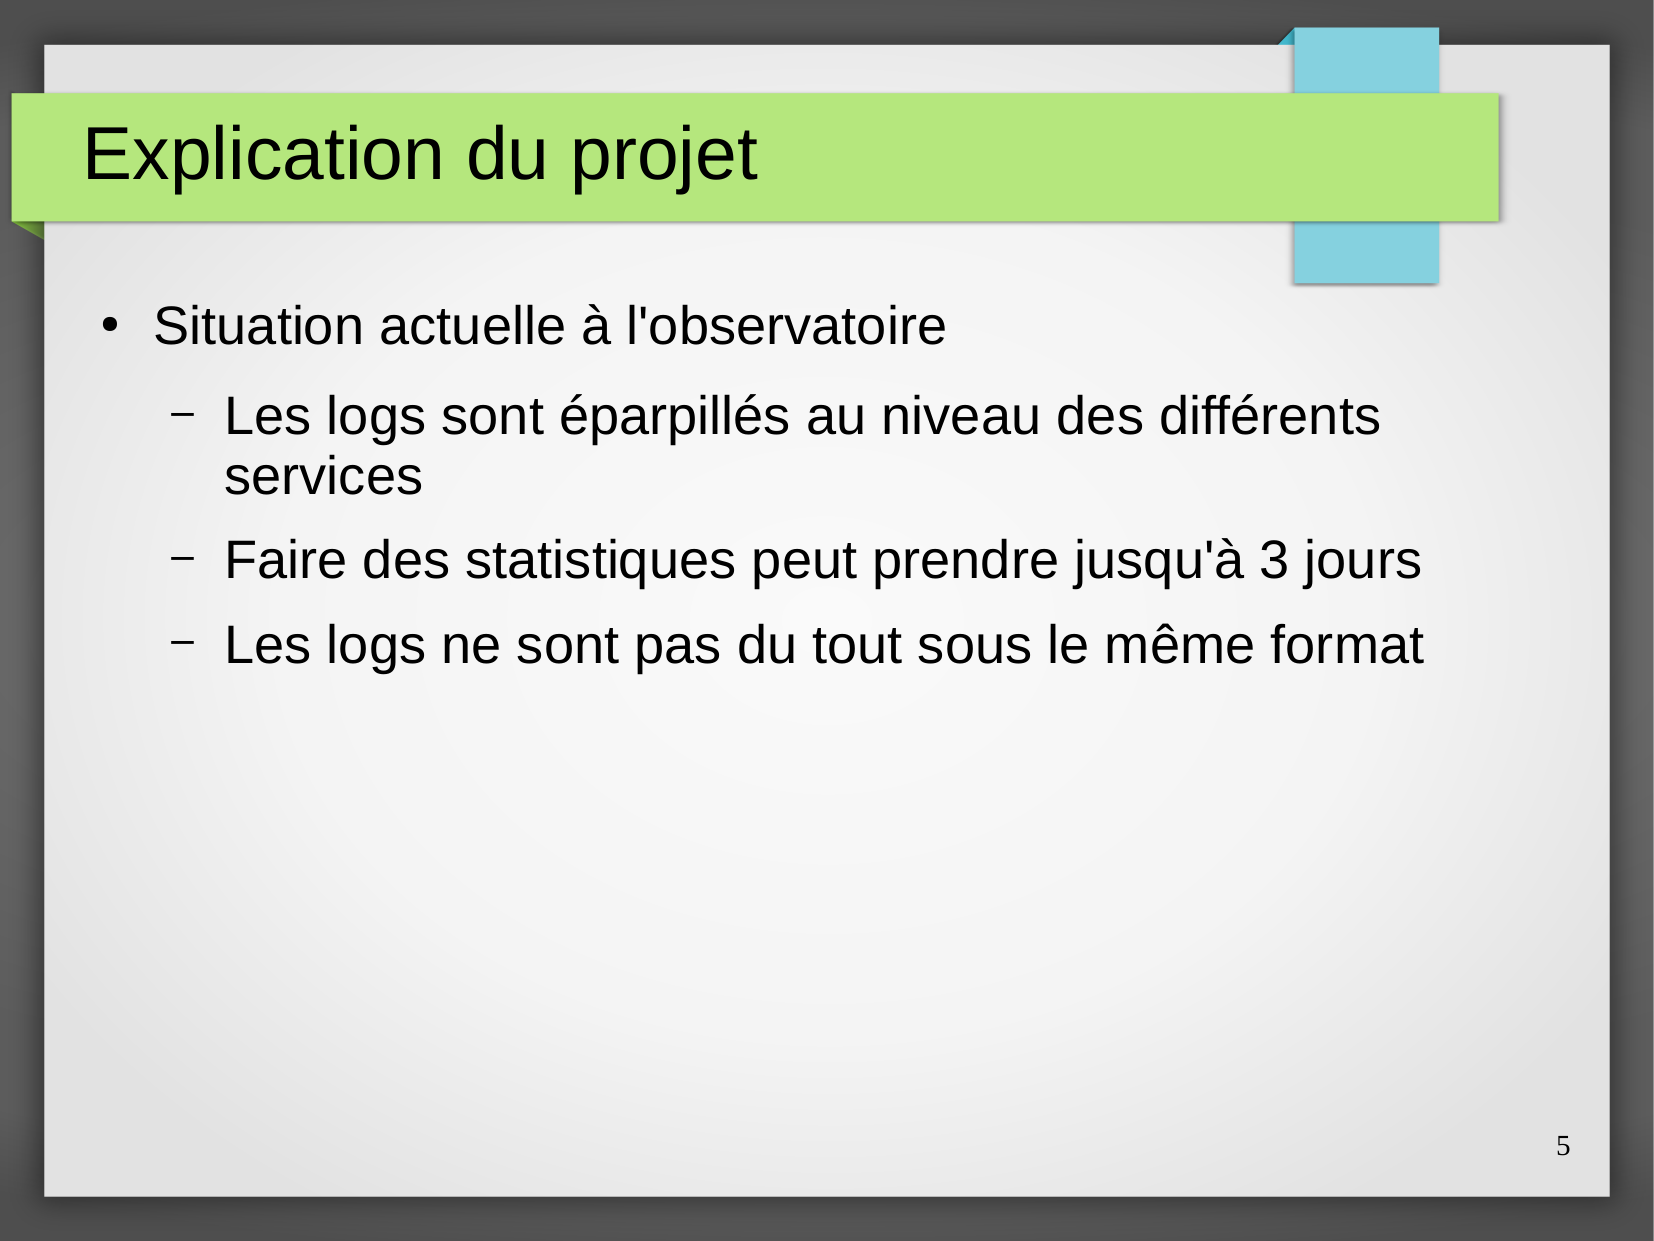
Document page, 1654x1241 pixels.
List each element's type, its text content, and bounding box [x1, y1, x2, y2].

list Situation actuelle à l'observatoire Les logs sont éparpillés au niveau des différents services Faire des statistiques peut prendre jusqu'à 3 jours Les logs ne sont pas du tout sous le même format [82, 295, 1571, 1015]
title Explication du projet [82, 94, 1264, 213]
picture [0, 0, 1654, 1241]
